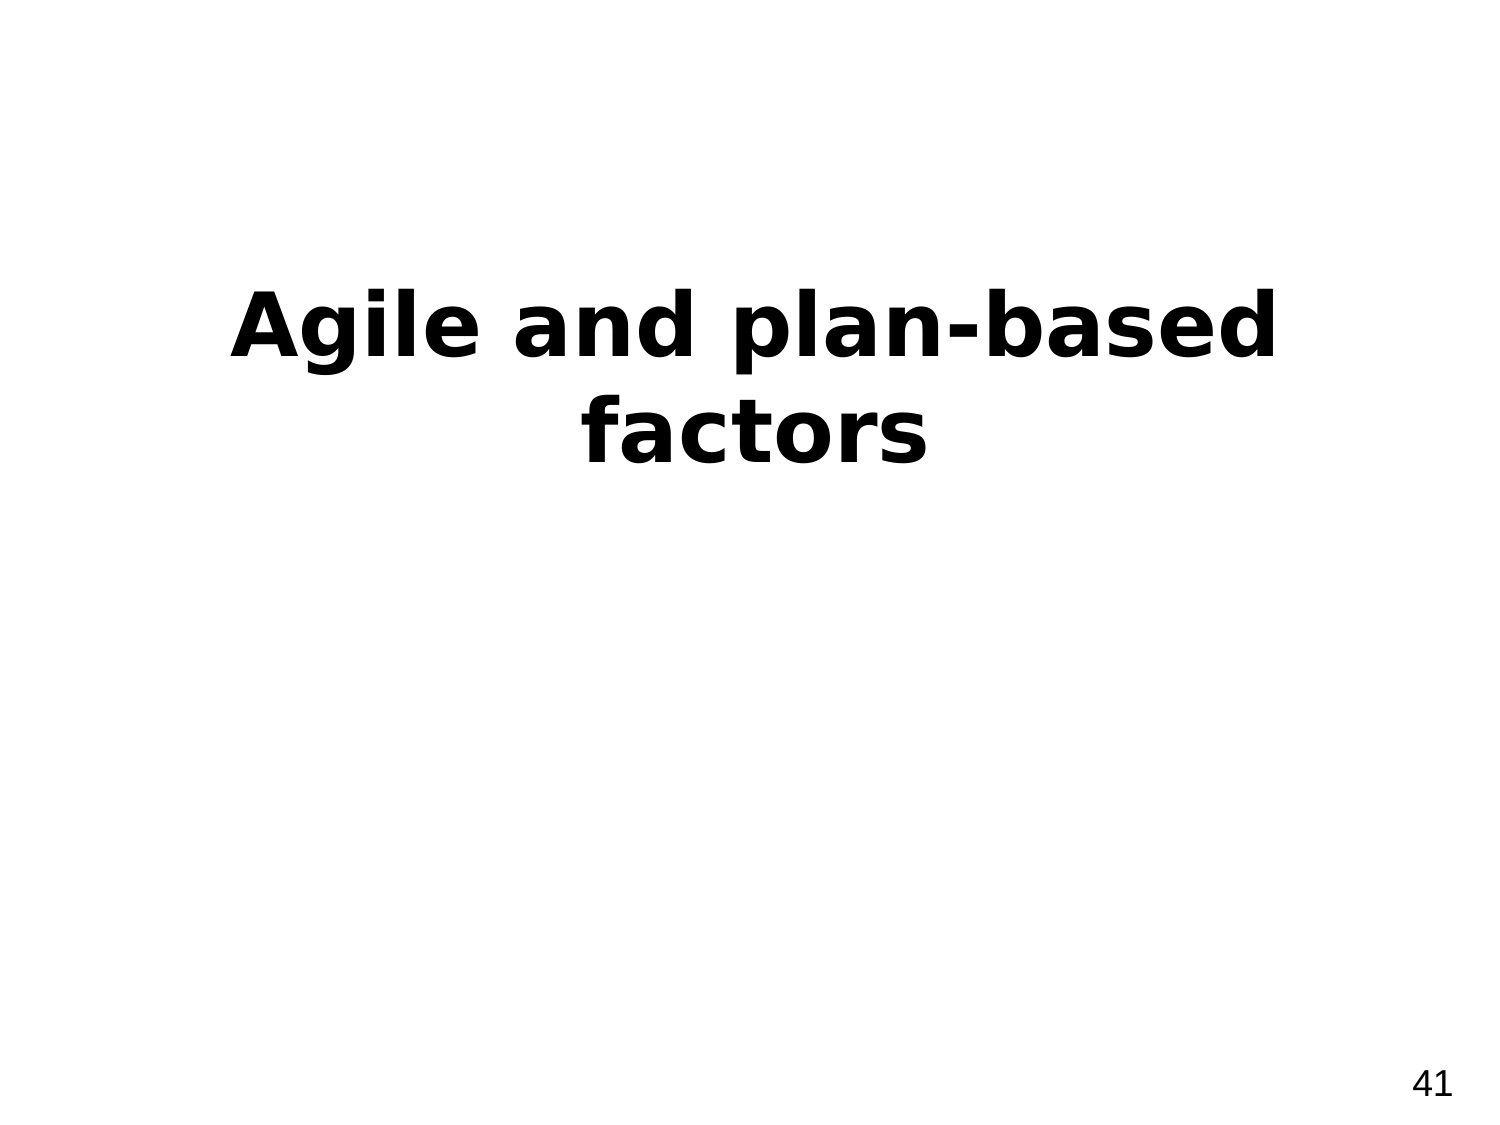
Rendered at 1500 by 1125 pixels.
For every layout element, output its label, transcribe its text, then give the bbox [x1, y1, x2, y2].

title Agile and plan-based factors [80, 308, 1431, 441]
